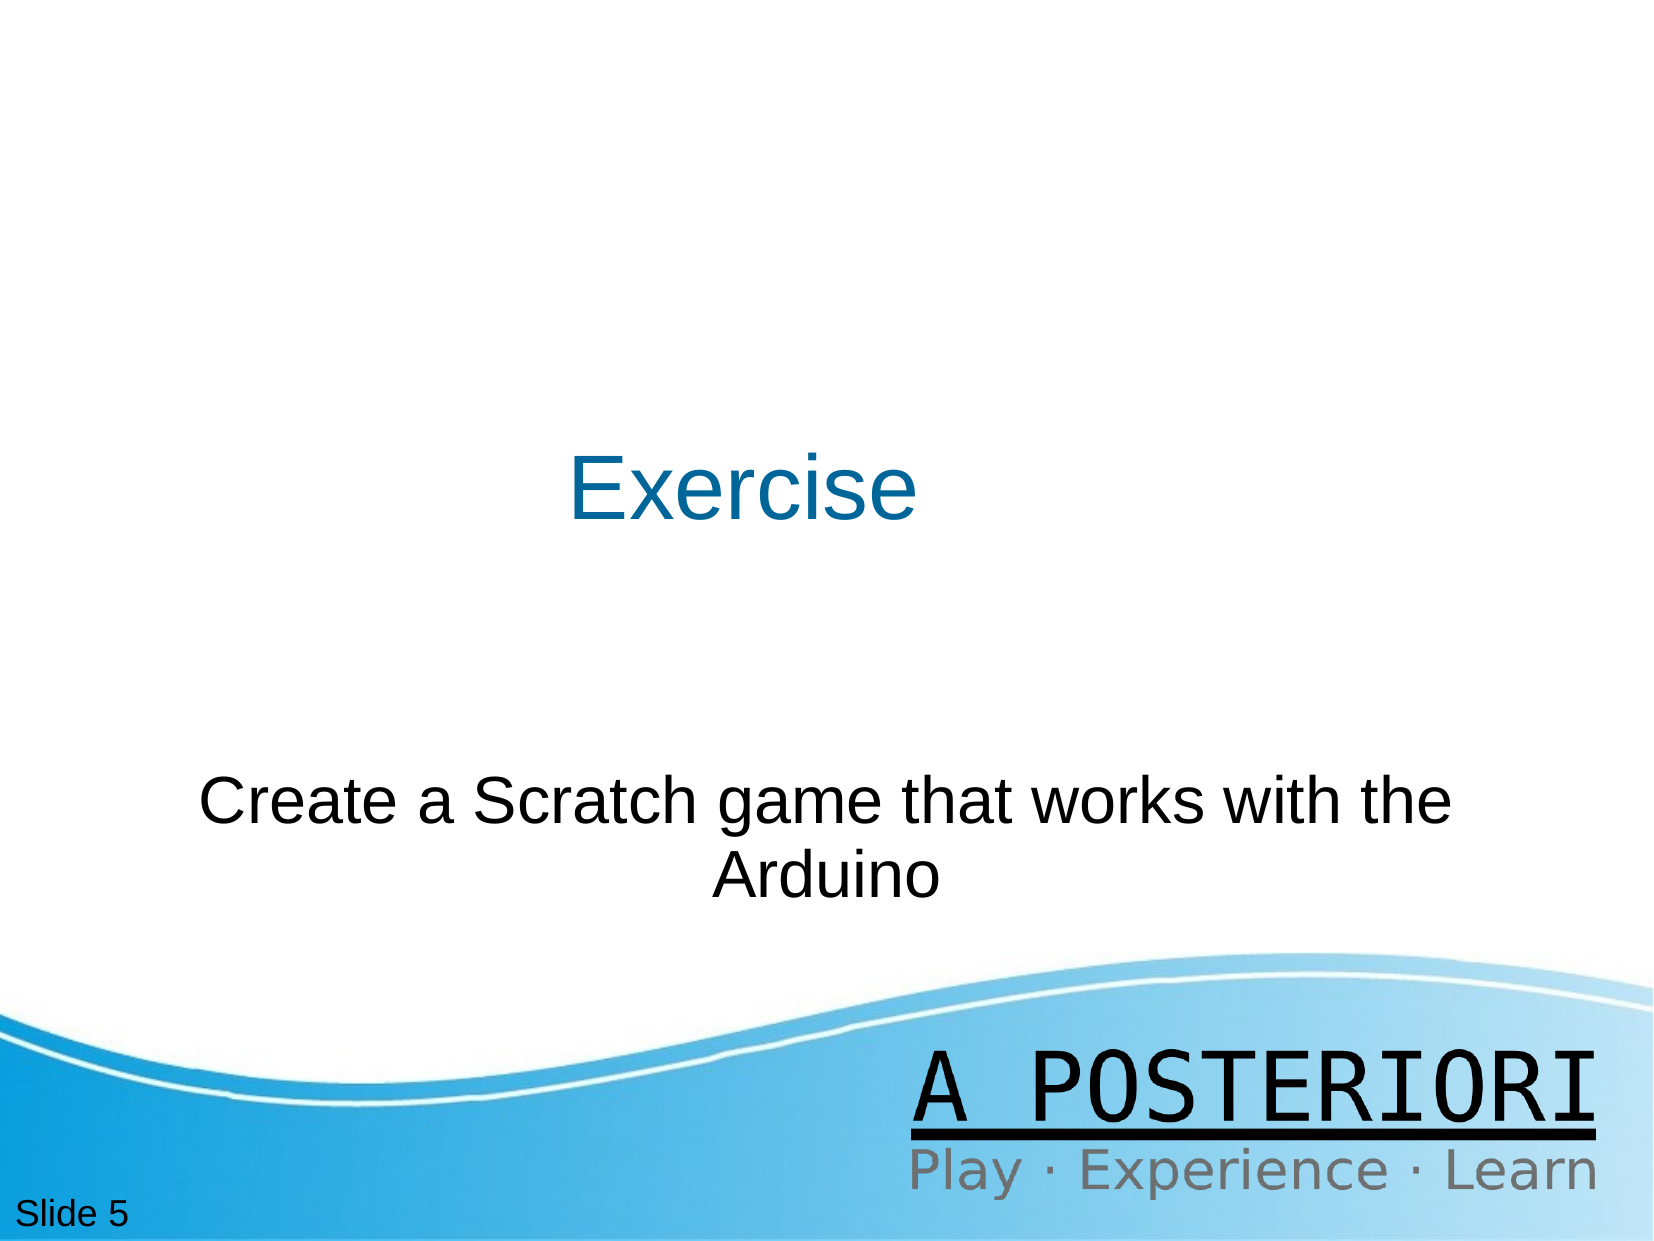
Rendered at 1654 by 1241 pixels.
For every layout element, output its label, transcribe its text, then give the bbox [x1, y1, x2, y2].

picture [0, 952, 1654, 1241]
subtitle Create a Scratch game that works with the Arduino [82, 665, 1571, 1010]
title Exercise [0, 384, 1489, 592]
